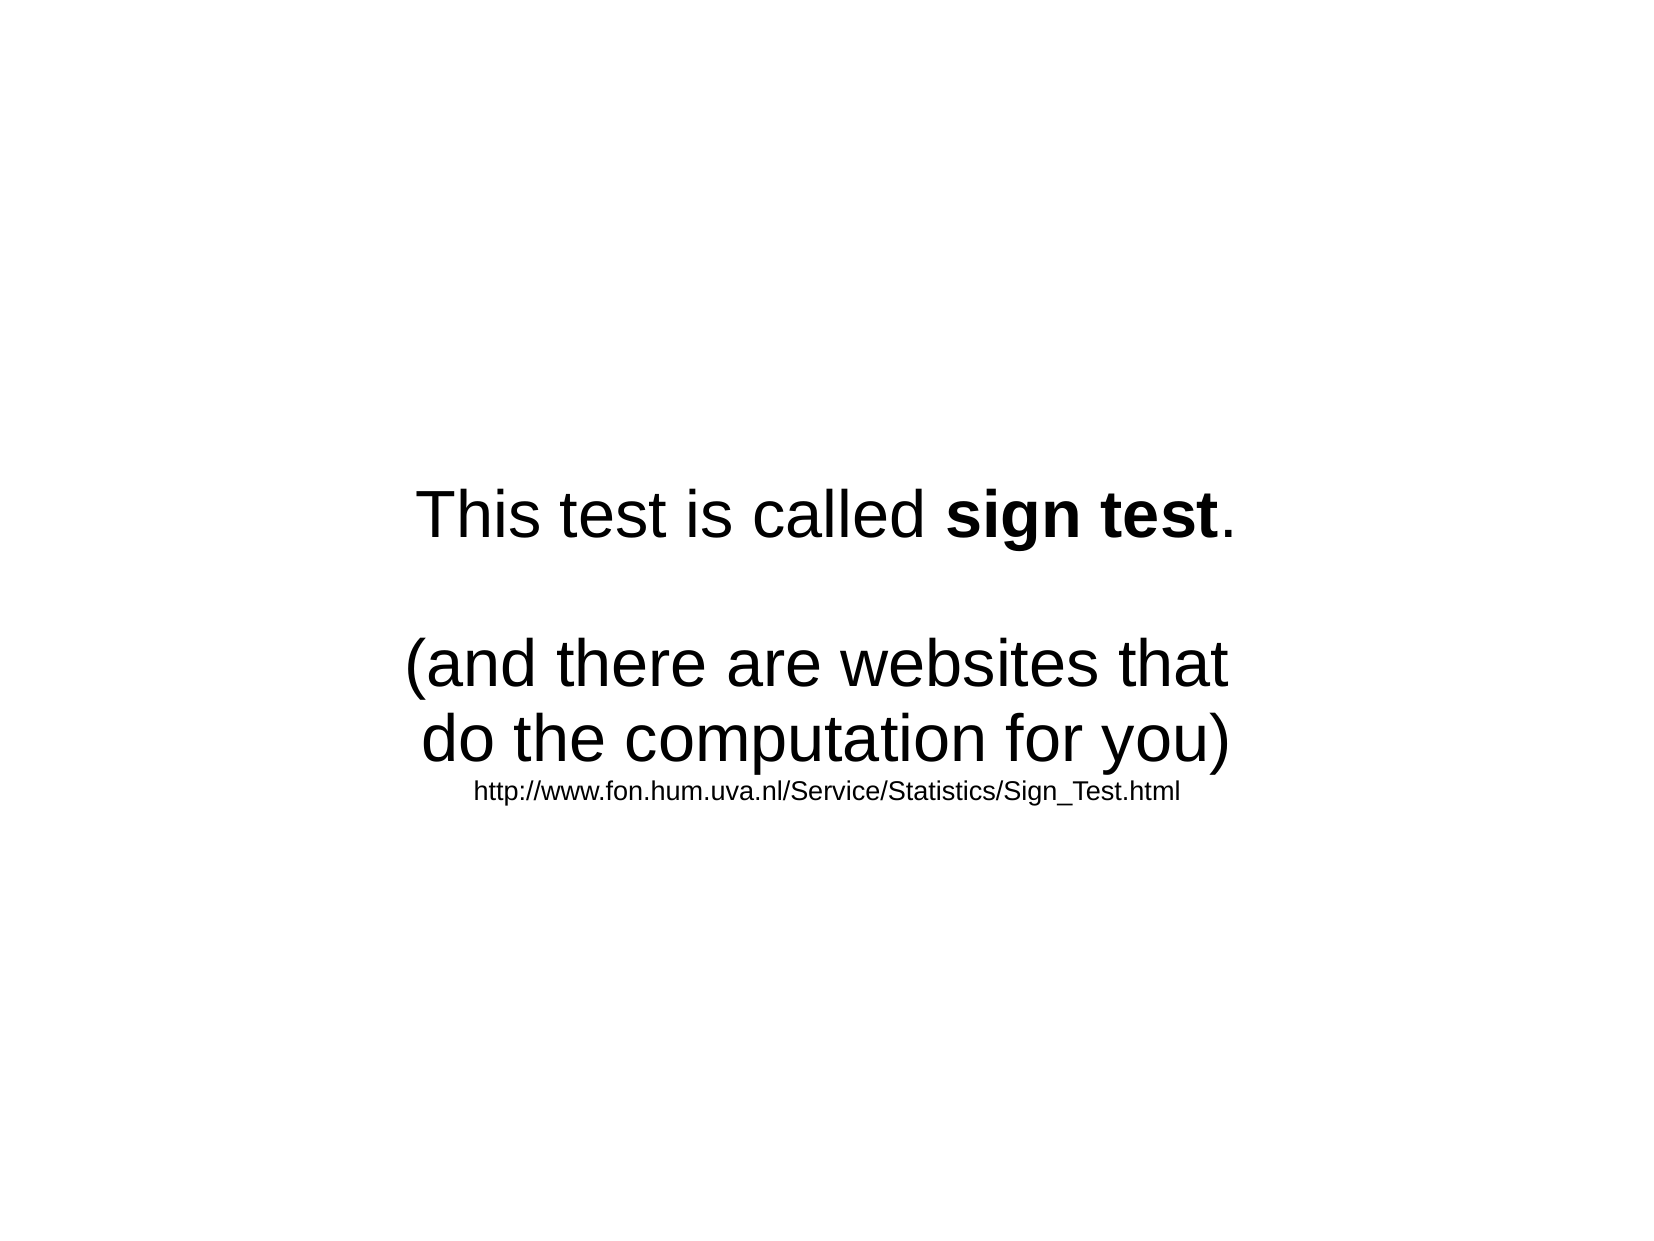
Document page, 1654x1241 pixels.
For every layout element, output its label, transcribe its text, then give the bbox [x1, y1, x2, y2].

subtitle This test is called sign test. (and there are websites that do the computation for you) http://www.fon.hum.uva.nl/Service/Statistics/Sign_Test.html [82, 49, 1571, 1010]
